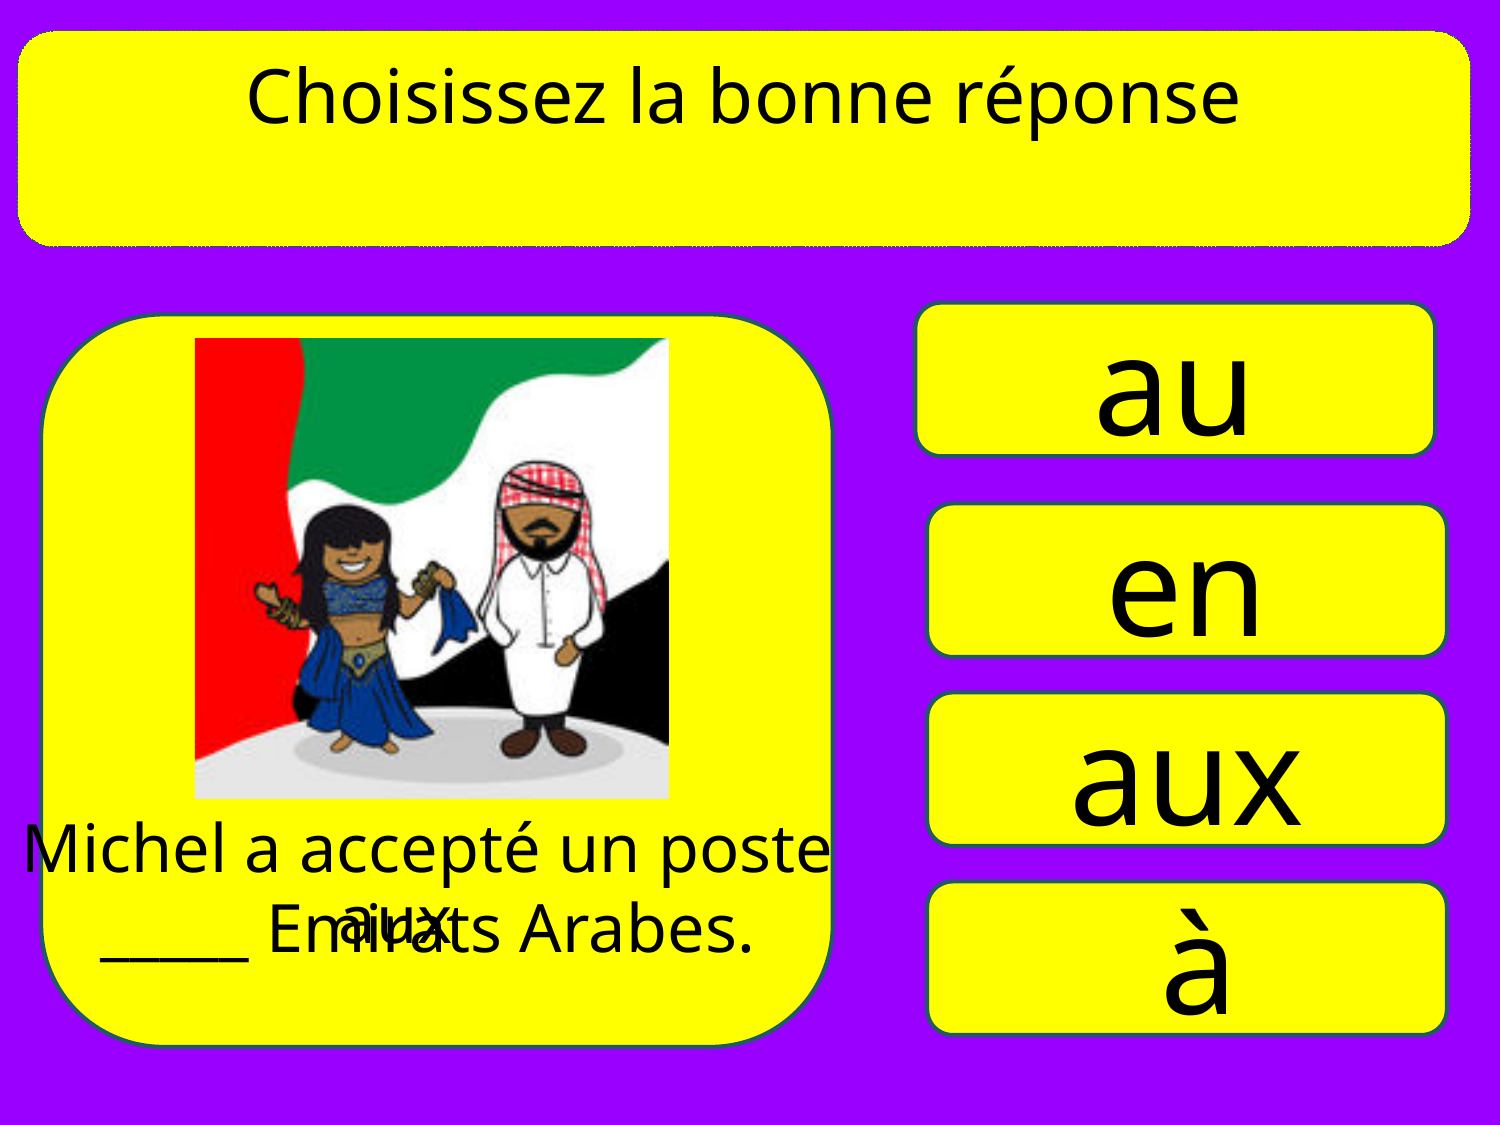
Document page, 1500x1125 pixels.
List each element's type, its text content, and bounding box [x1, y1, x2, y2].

text_box [927, 692, 986, 847]
text_box [1400, 881, 1447, 1036]
text_box Choisissez la bonne réponse [17, 30, 1471, 247]
text_box [1388, 692, 1447, 847]
text_box au [974, 290, 1376, 471]
text_box [1376, 302, 1436, 457]
text_box en [986, 491, 1388, 672]
text_box [41, 314, 833, 798]
text_box [927, 881, 997, 1036]
text_box [51, 974, 823, 1047]
text_box Michel a accepté un poste _____ Emirats Arabes. [0, 798, 857, 974]
text_box [927, 503, 986, 658]
picture [194, 338, 669, 799]
text_box aux [986, 680, 1388, 861]
text_box [915, 302, 974, 457]
text_box aux [265, 869, 526, 965]
text_box à [997, 869, 1400, 1050]
text_box [1388, 503, 1447, 658]
